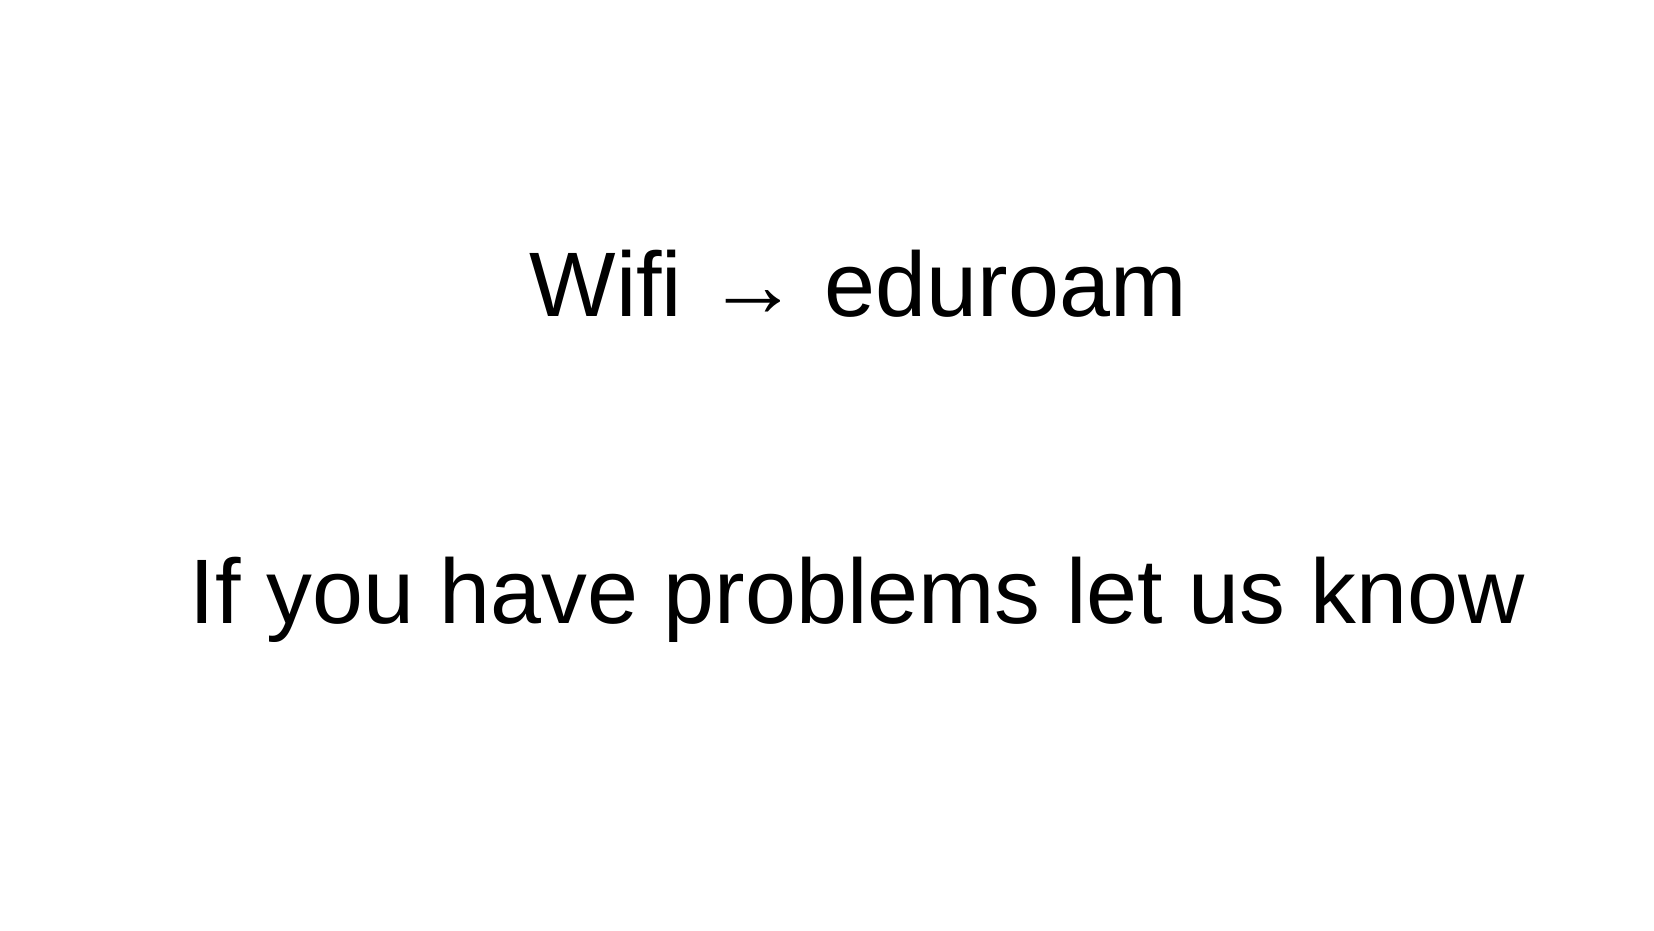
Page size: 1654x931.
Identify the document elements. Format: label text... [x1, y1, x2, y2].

title Wifi → eduroam If you have problems let us know [160, 135, 1556, 741]
